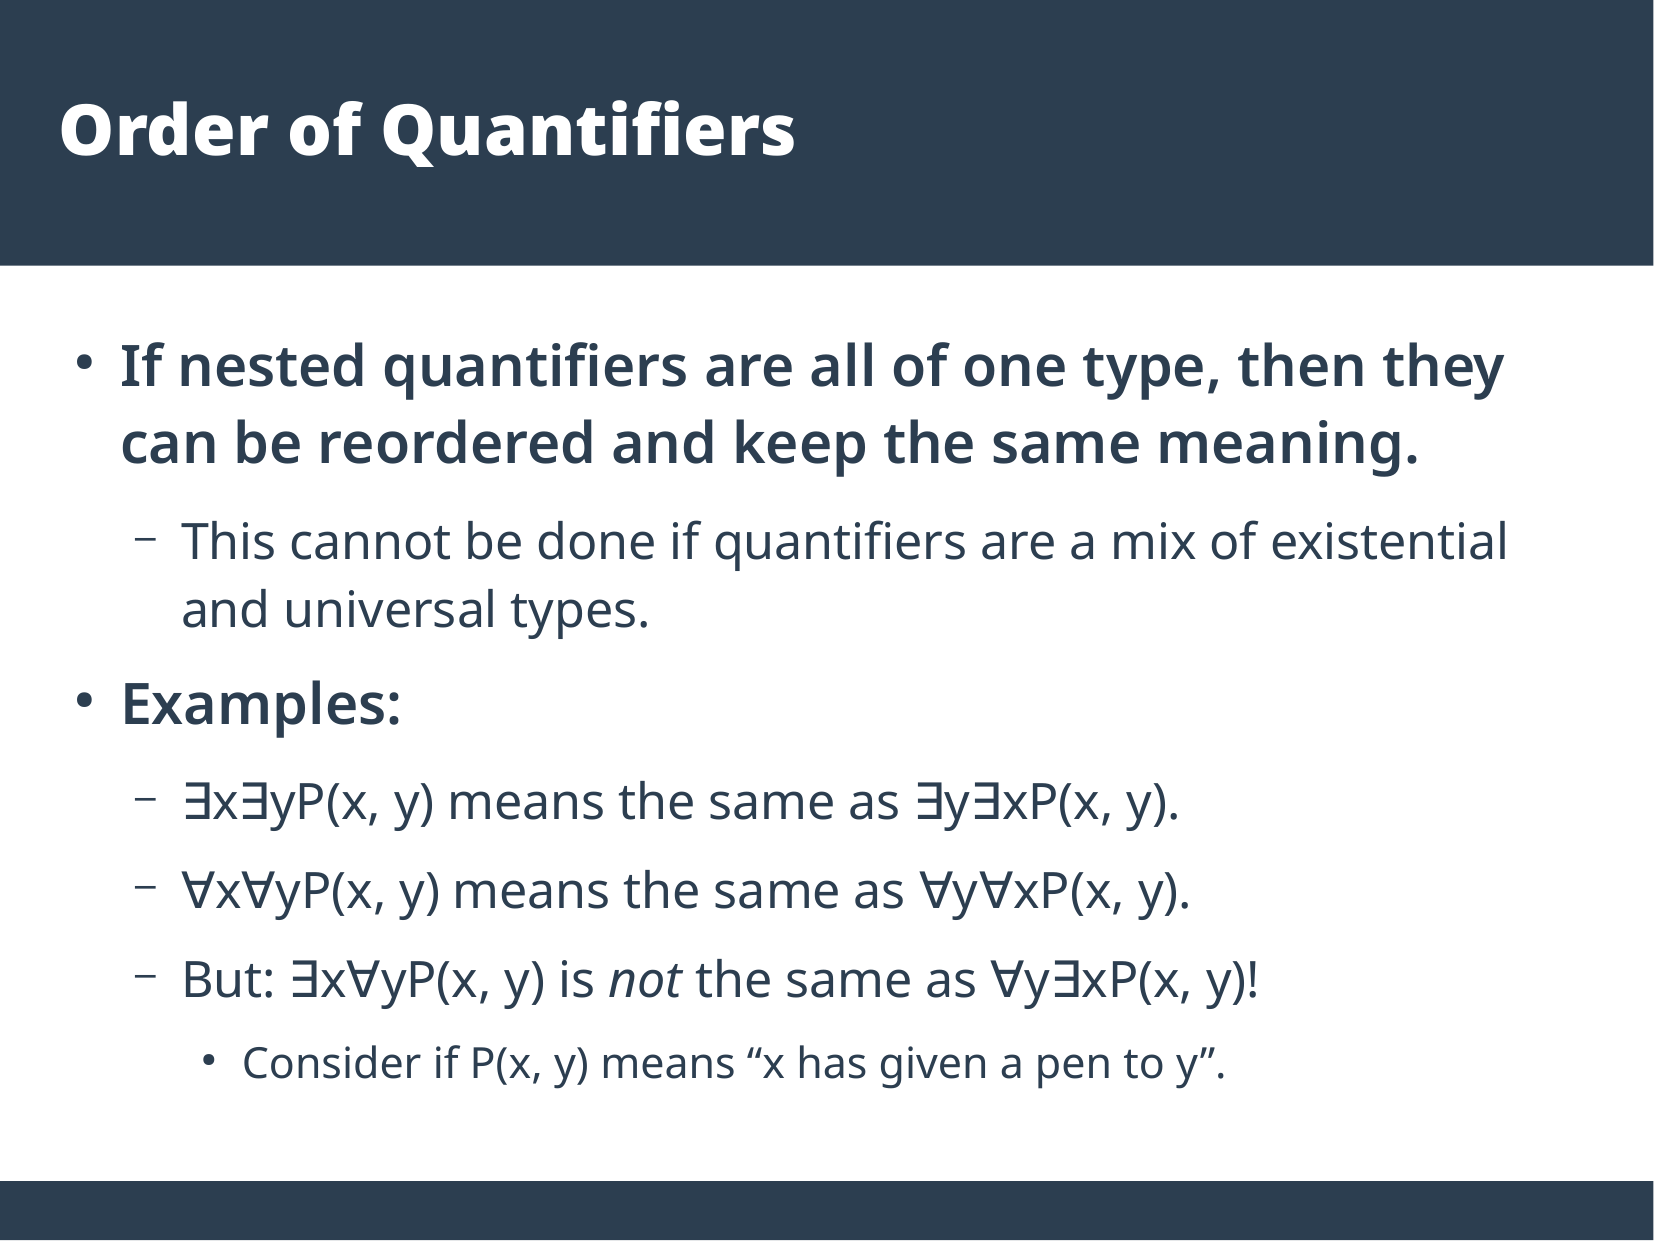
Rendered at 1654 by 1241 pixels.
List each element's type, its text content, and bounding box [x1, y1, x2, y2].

list If nested quantifiers are all of one type, then they can be reordered and keep the same meaning. This cannot be done if quantifiers are a mix of existential and universal types. Examples: ∃x∃yP(x, y) means the same as ∃y∃xP(x, y). ∀x∀yP(x, y) means the same as ∀y∀xP(x, y). But: ∃x∀yP(x, y) is not the same as ∀y∃xP(x, y)! Consider if P(x, y) means “x has given a pen to y”. [59, 324, 1595, 1096]
title Order of Quantifiers [59, 49, 1595, 207]
